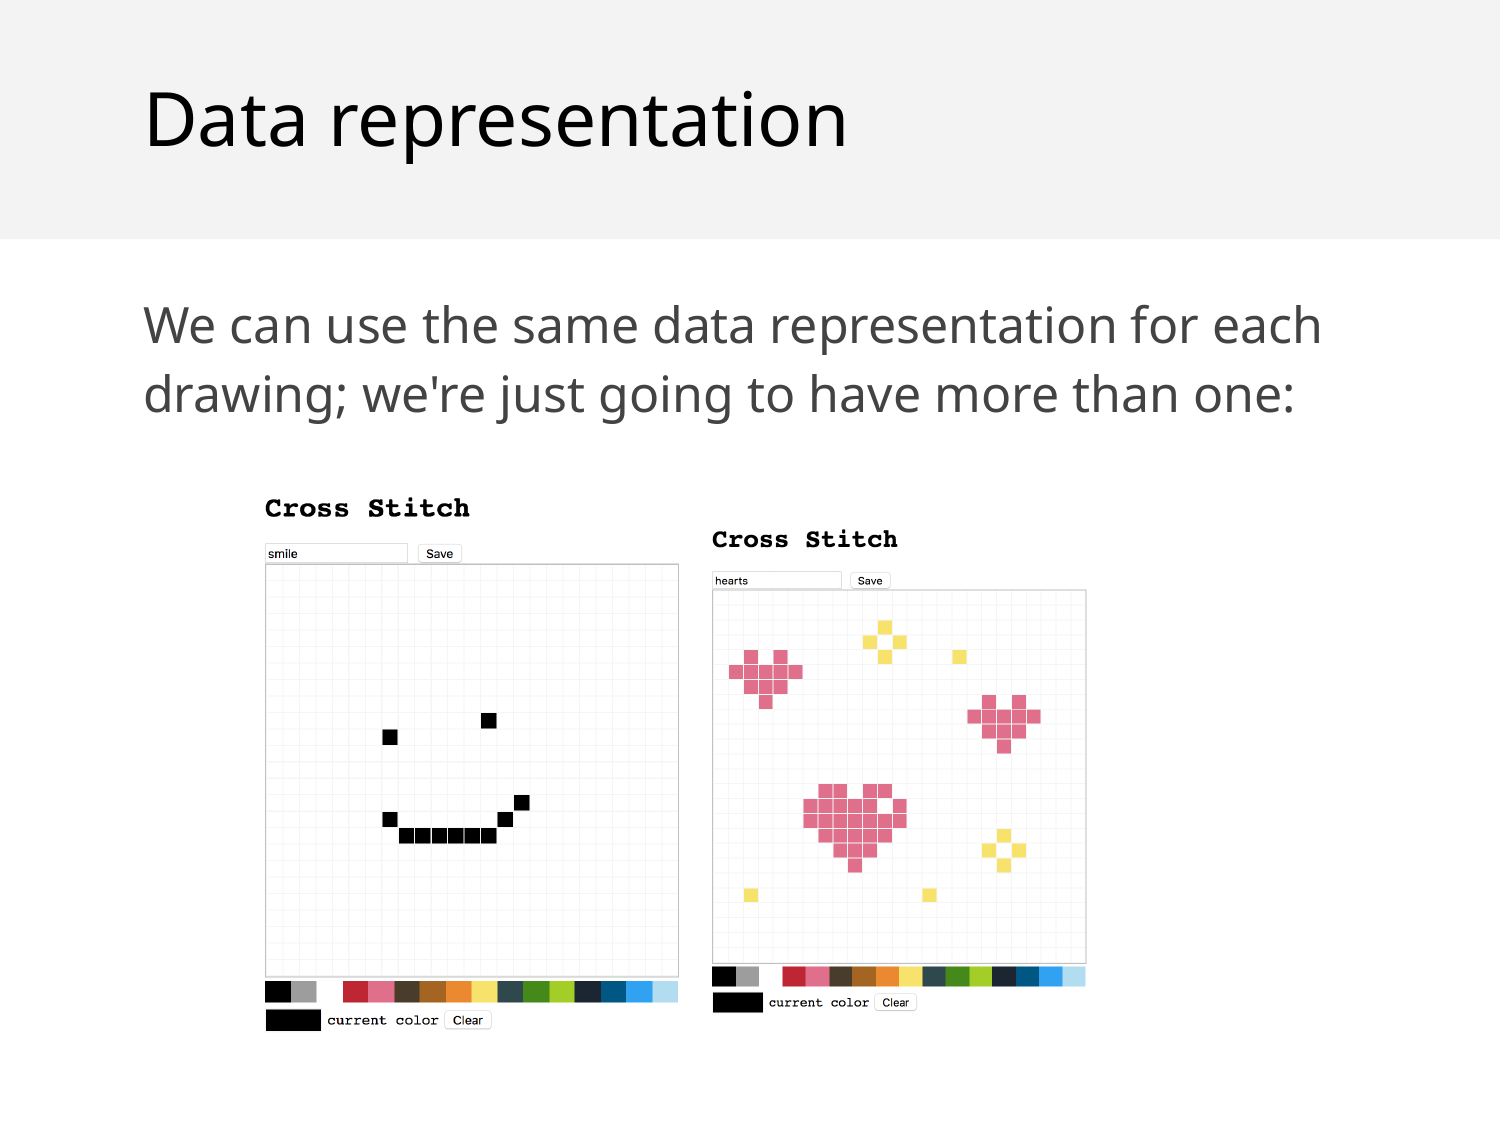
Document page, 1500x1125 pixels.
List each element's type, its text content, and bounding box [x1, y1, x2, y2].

picture [259, 480, 1107, 1065]
title Data representation [128, 56, 1372, 183]
list We can use the same data representation for each drawing; we're just going to have more than one: [128, 269, 1372, 451]
